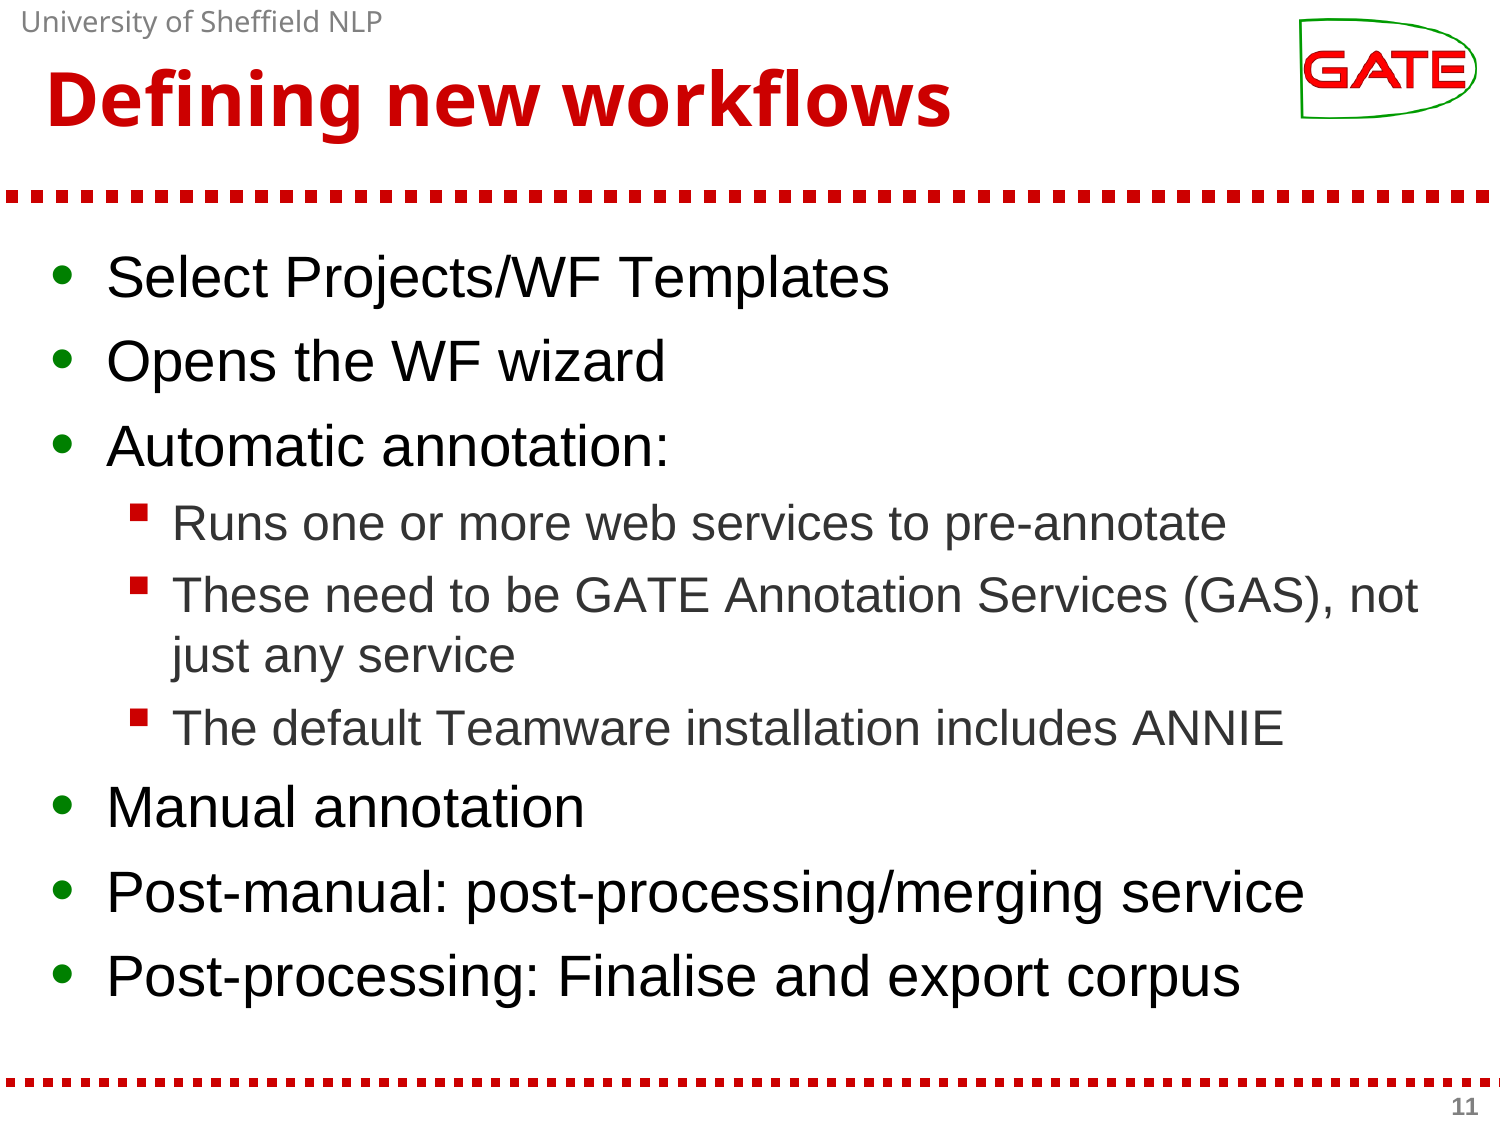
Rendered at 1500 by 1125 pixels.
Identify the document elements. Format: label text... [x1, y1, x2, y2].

picture [1299, 18, 1477, 119]
title Defining new workflows [29, 42, 1188, 149]
list Select Projects/WF Templates Opens the WF wizard Automatic annotation: Runs one or more web services to pre-annotate These need to be GATE Annotation Services (GAS), not just any service The default Teamware installation includes ANNIE Manual annotation Post-manual: post-processing/merging service Post-processing: Finalise and export corpus [35, 231, 1471, 1059]
text_box <number> [1144, 1082, 1495, 1125]
